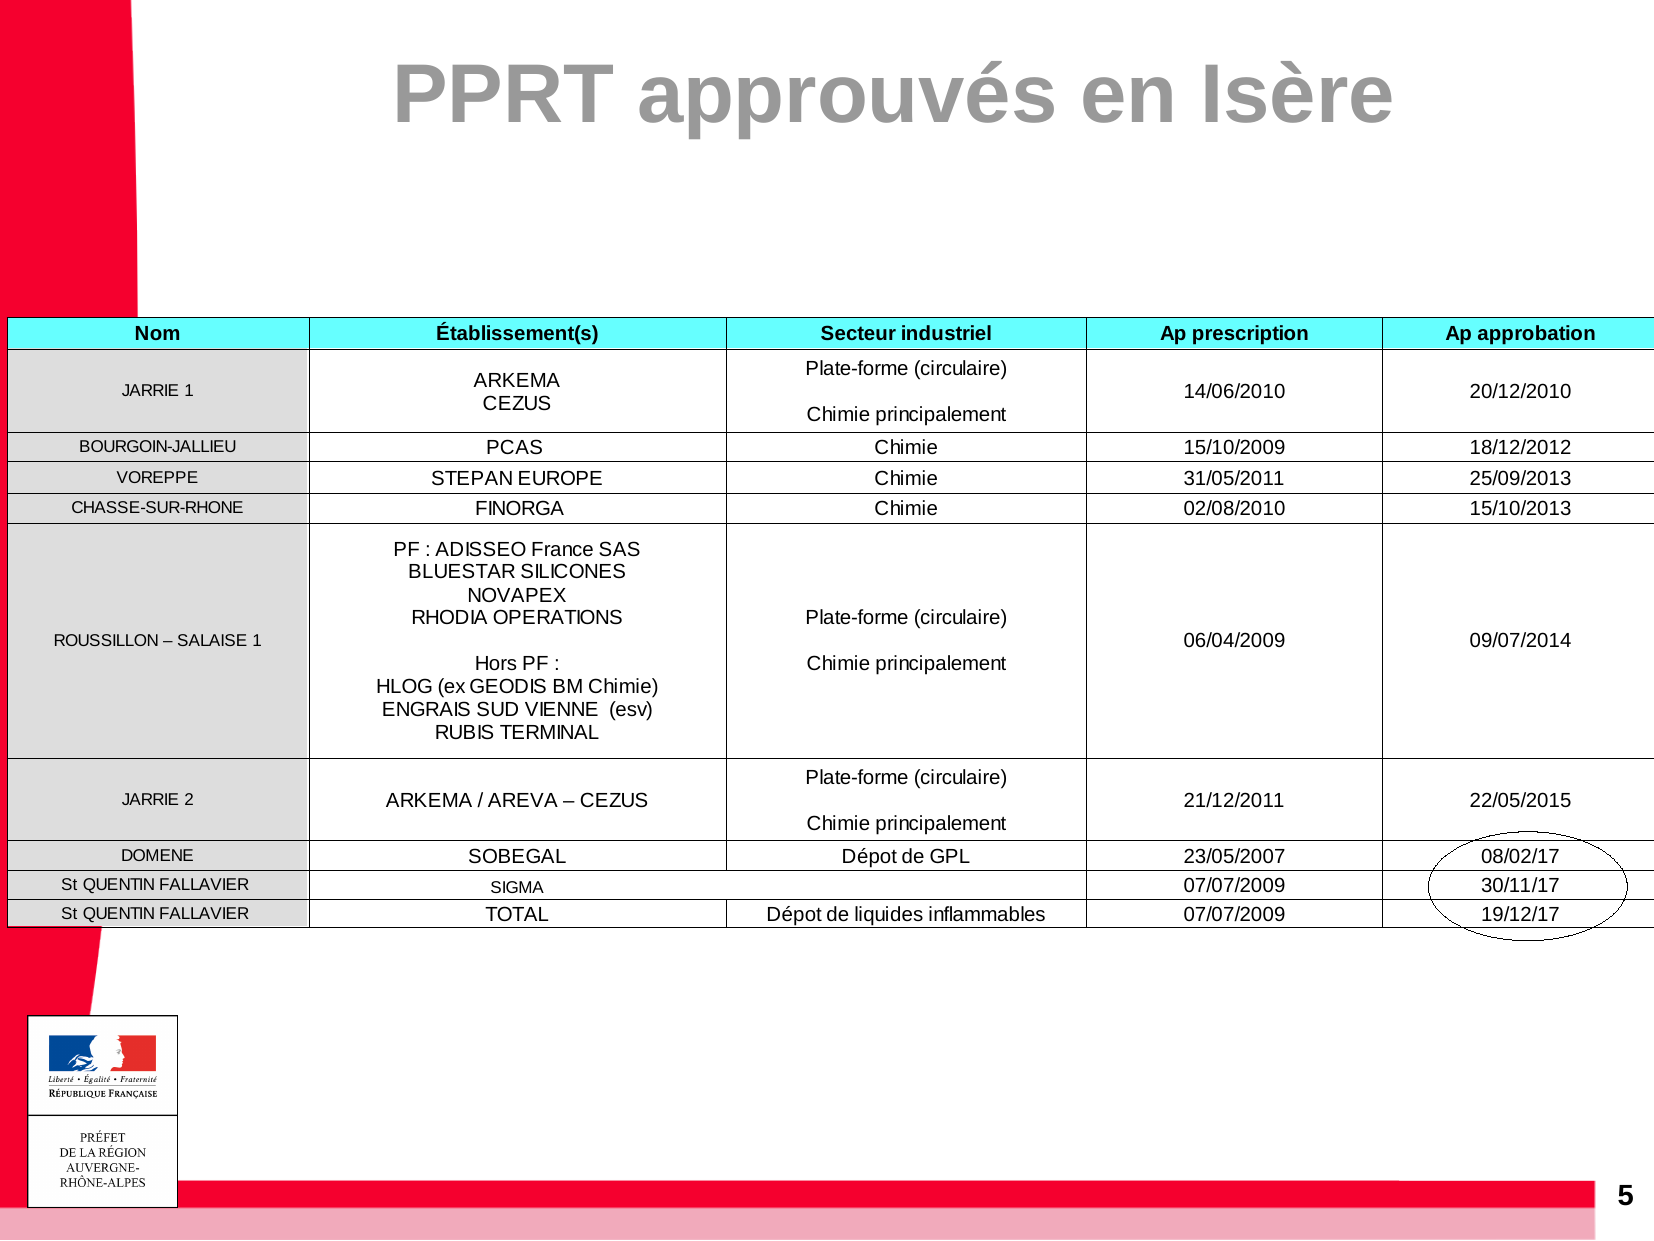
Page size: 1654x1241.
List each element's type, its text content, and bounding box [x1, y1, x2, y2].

text_box PPRT approuvés en Isère [265, 0, 1524, 189]
picture [0, 0, 1654, 1240]
